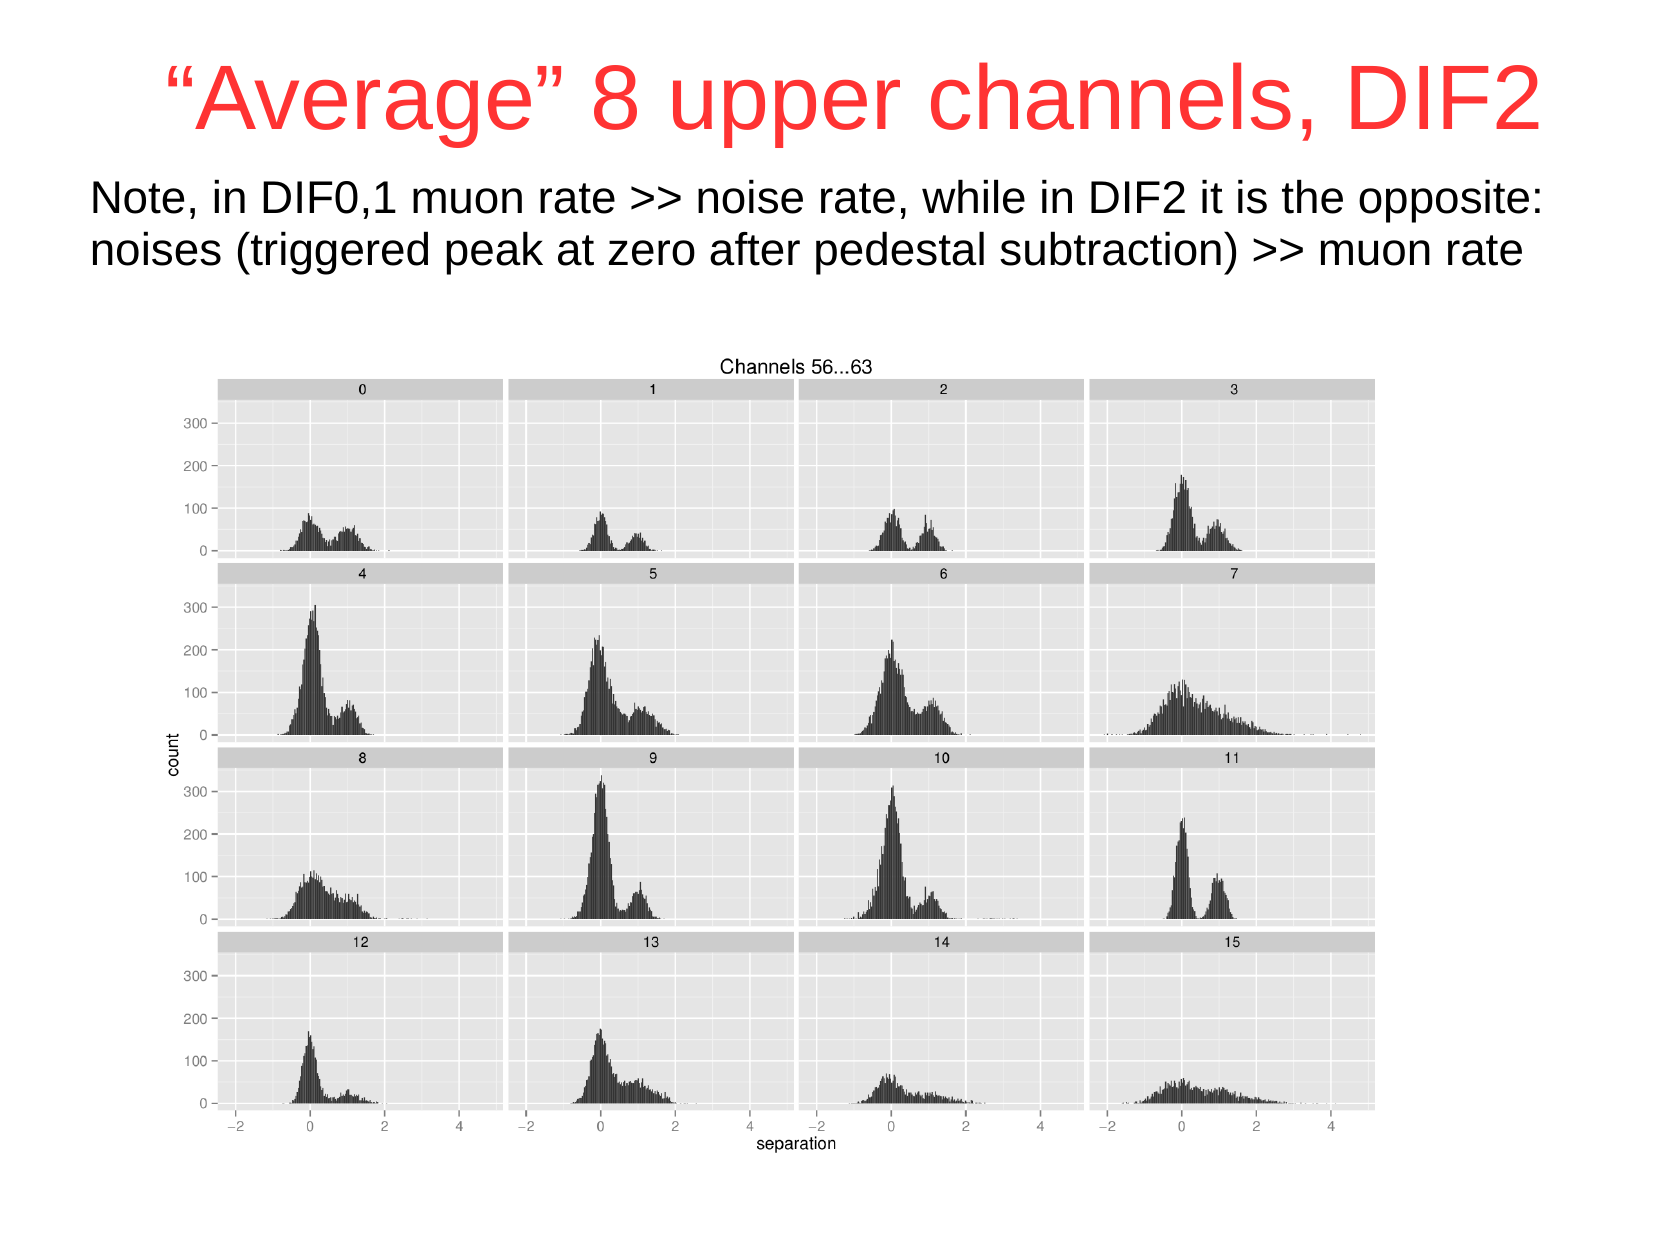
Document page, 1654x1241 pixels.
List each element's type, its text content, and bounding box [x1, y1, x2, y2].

picture [150, 333, 1396, 1164]
text_box Note, in DIF0,1 muon rate >> noise rate, while in DIF2 it is the opposite: noises (triggered peak at zero after pedestal subtraction) >> muon rate [75, 165, 1576, 283]
title “Average” 8 upper channels, DIF2 [75, 0, 1636, 201]
